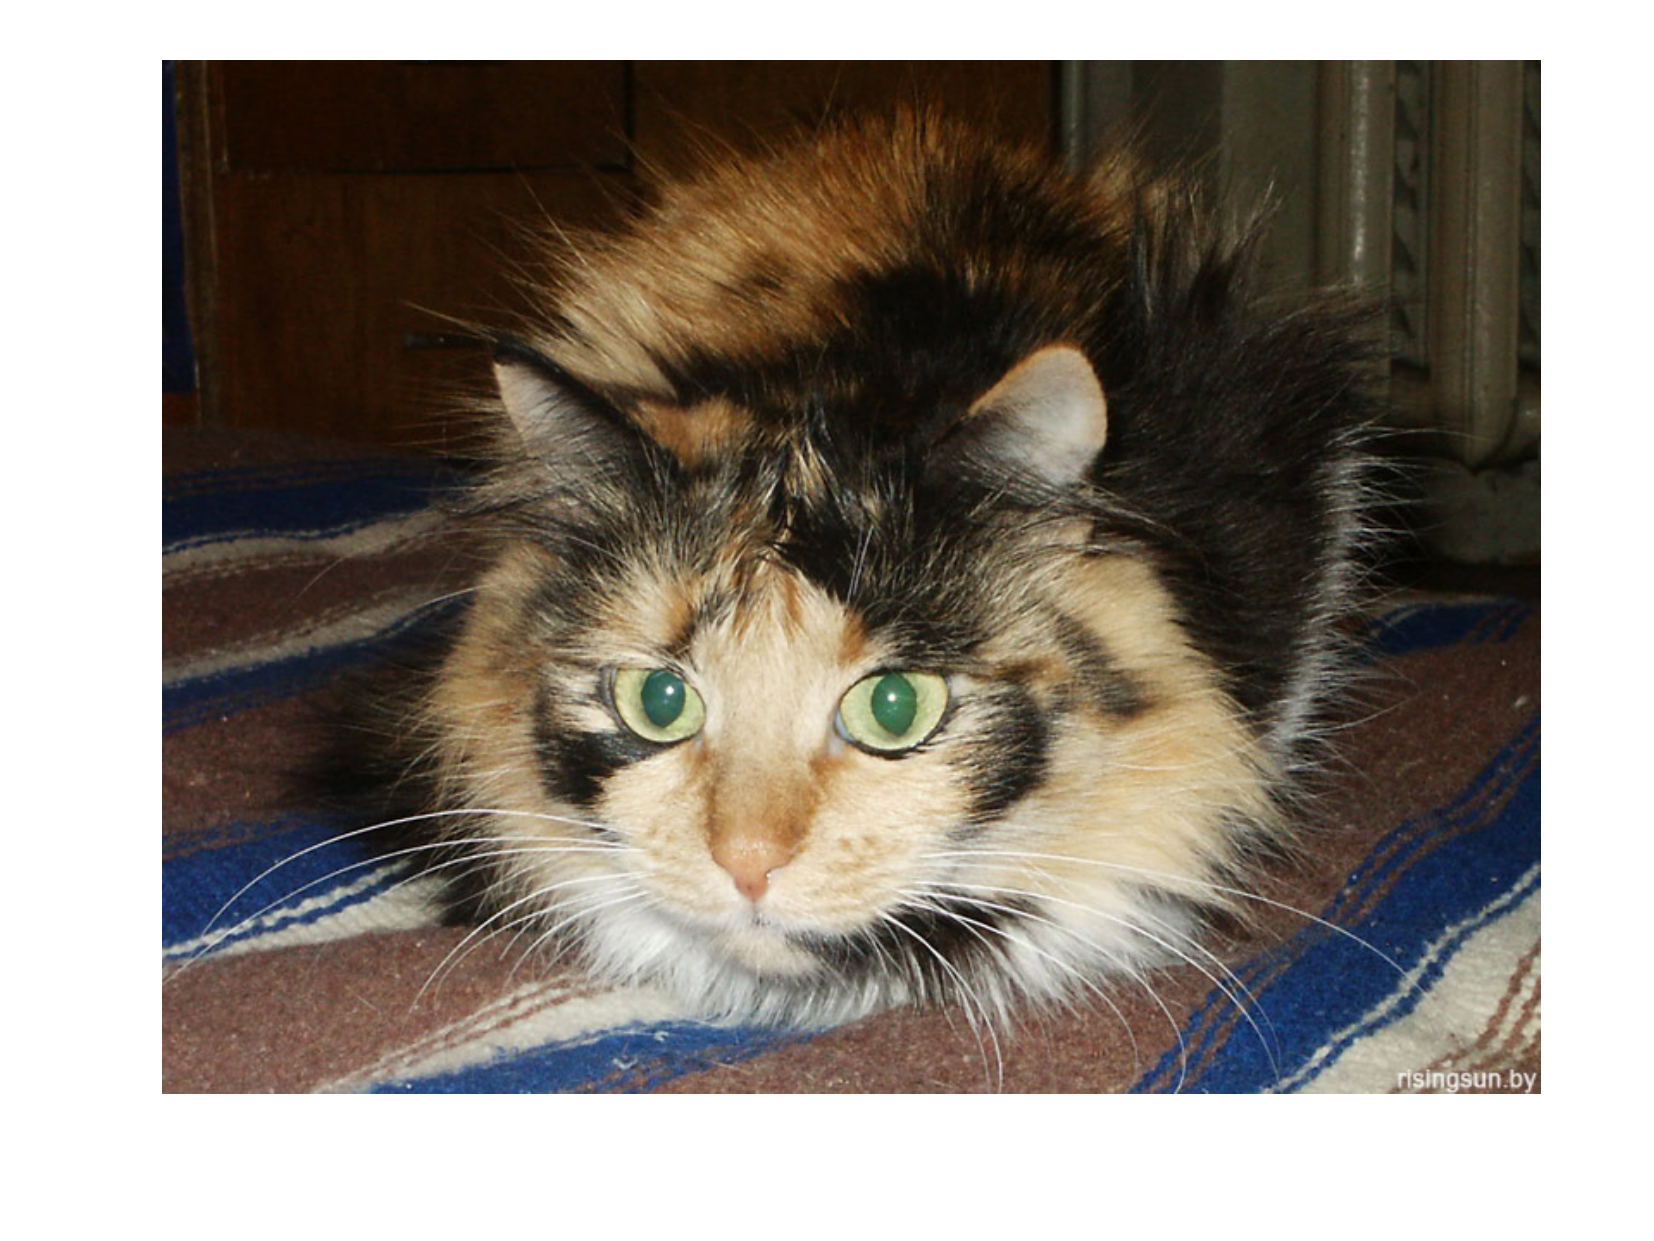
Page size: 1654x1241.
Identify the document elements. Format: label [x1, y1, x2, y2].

picture [162, 60, 1541, 1094]
